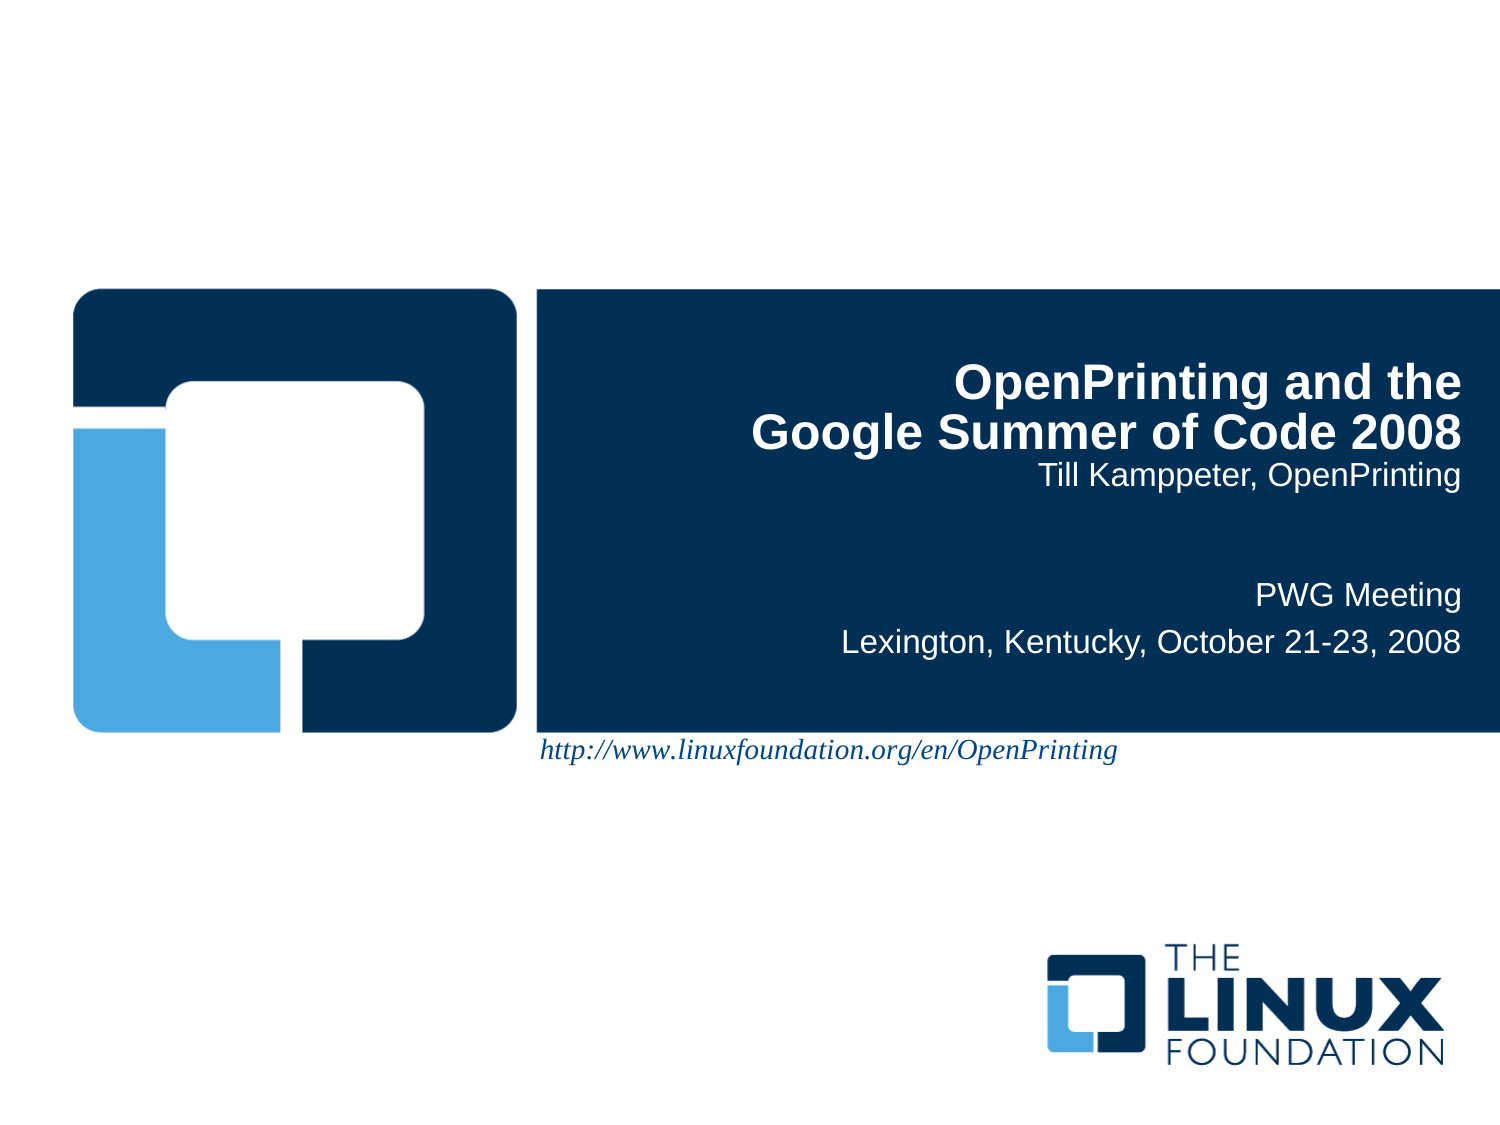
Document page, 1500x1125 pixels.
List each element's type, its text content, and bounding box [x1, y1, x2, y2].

picture [0, 0, 1500, 1125]
text_box http://www.linuxfoundation.org/en/OpenPrinting [525, 726, 1276, 798]
title OpenPrinting and the Google Summer of Code 2008 Till Kamppeter, OpenPrinting [599, 319, 1463, 533]
subtitle PWG Meeting Lexington, Kentucky, October 21-23, 2008 [599, 544, 1463, 696]
